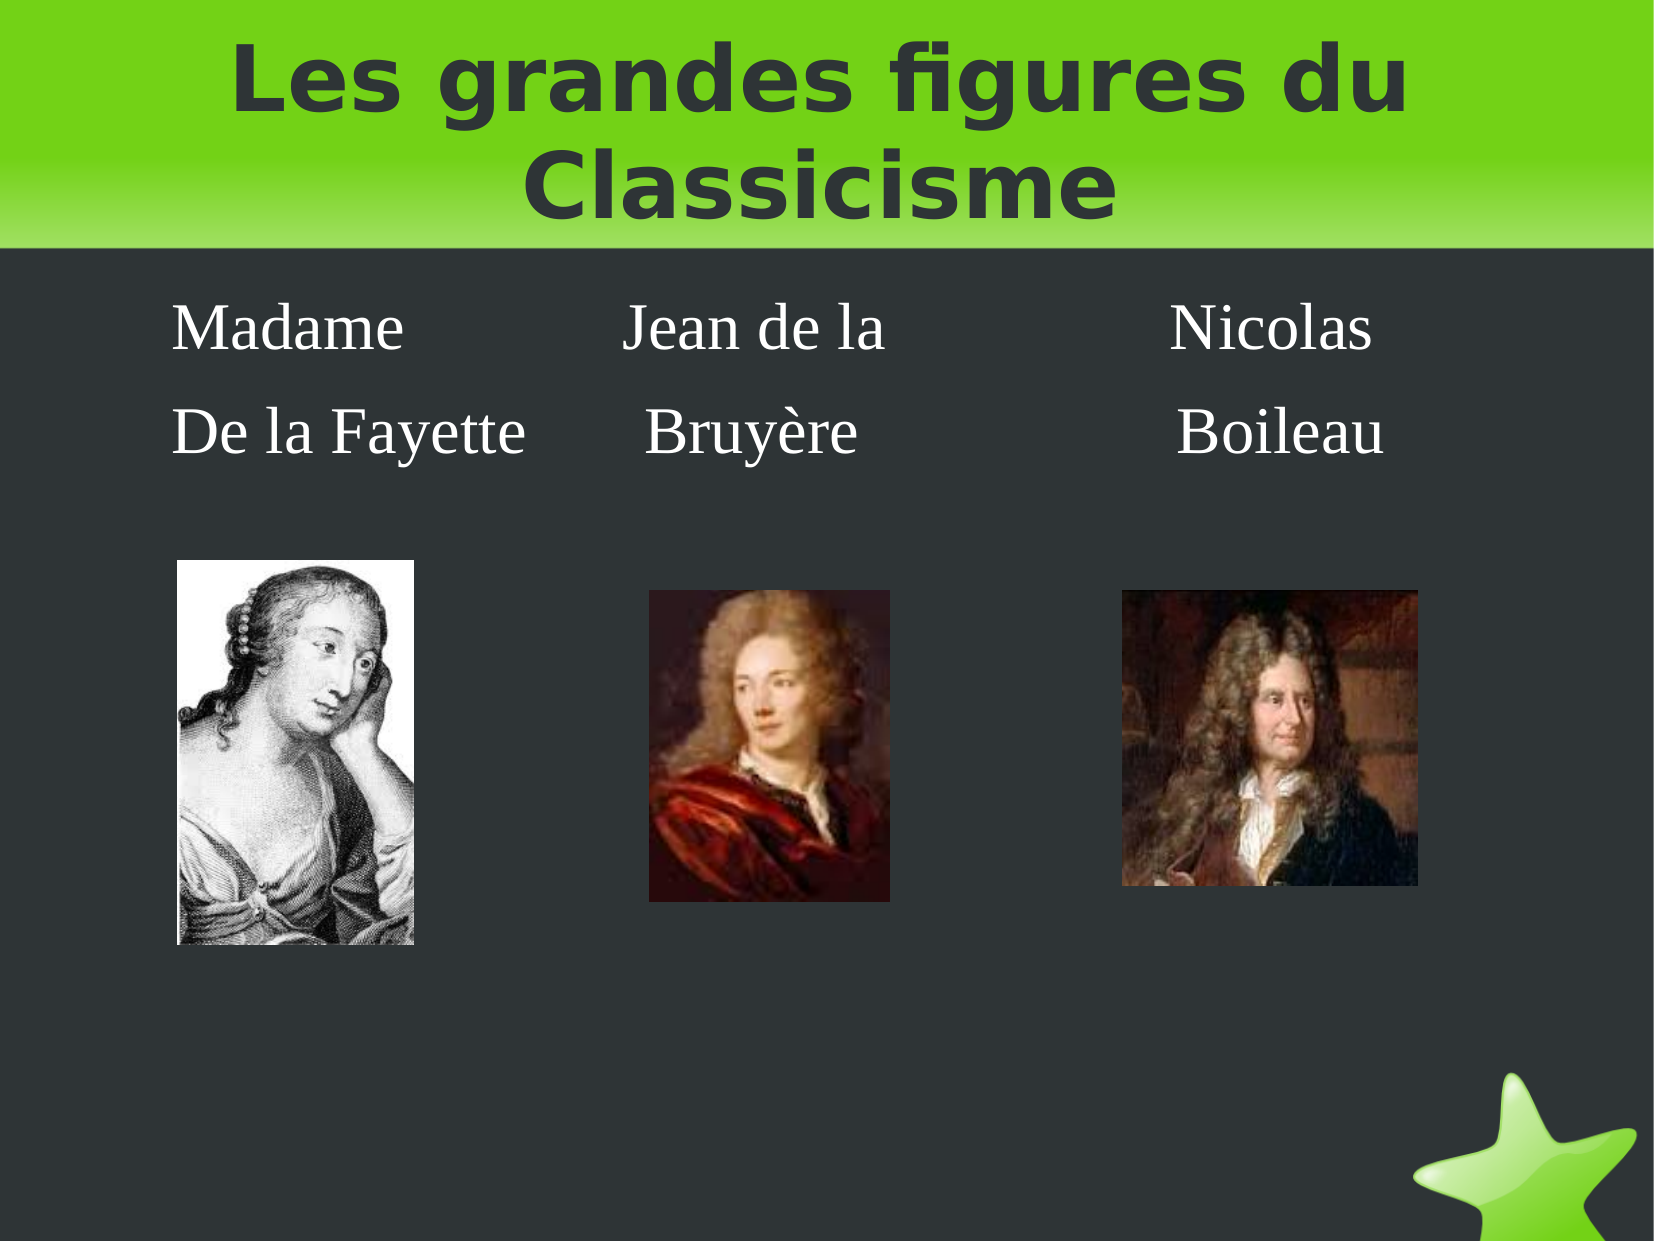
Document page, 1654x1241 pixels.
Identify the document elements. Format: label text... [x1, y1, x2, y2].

picture [0, 0, 1654, 1241]
list Madame Jean de la Nicolas De la Fayette Bruyère Boileau [82, 290, 1571, 1109]
title Les grandes figures du Classicisme [76, 25, 1565, 240]
